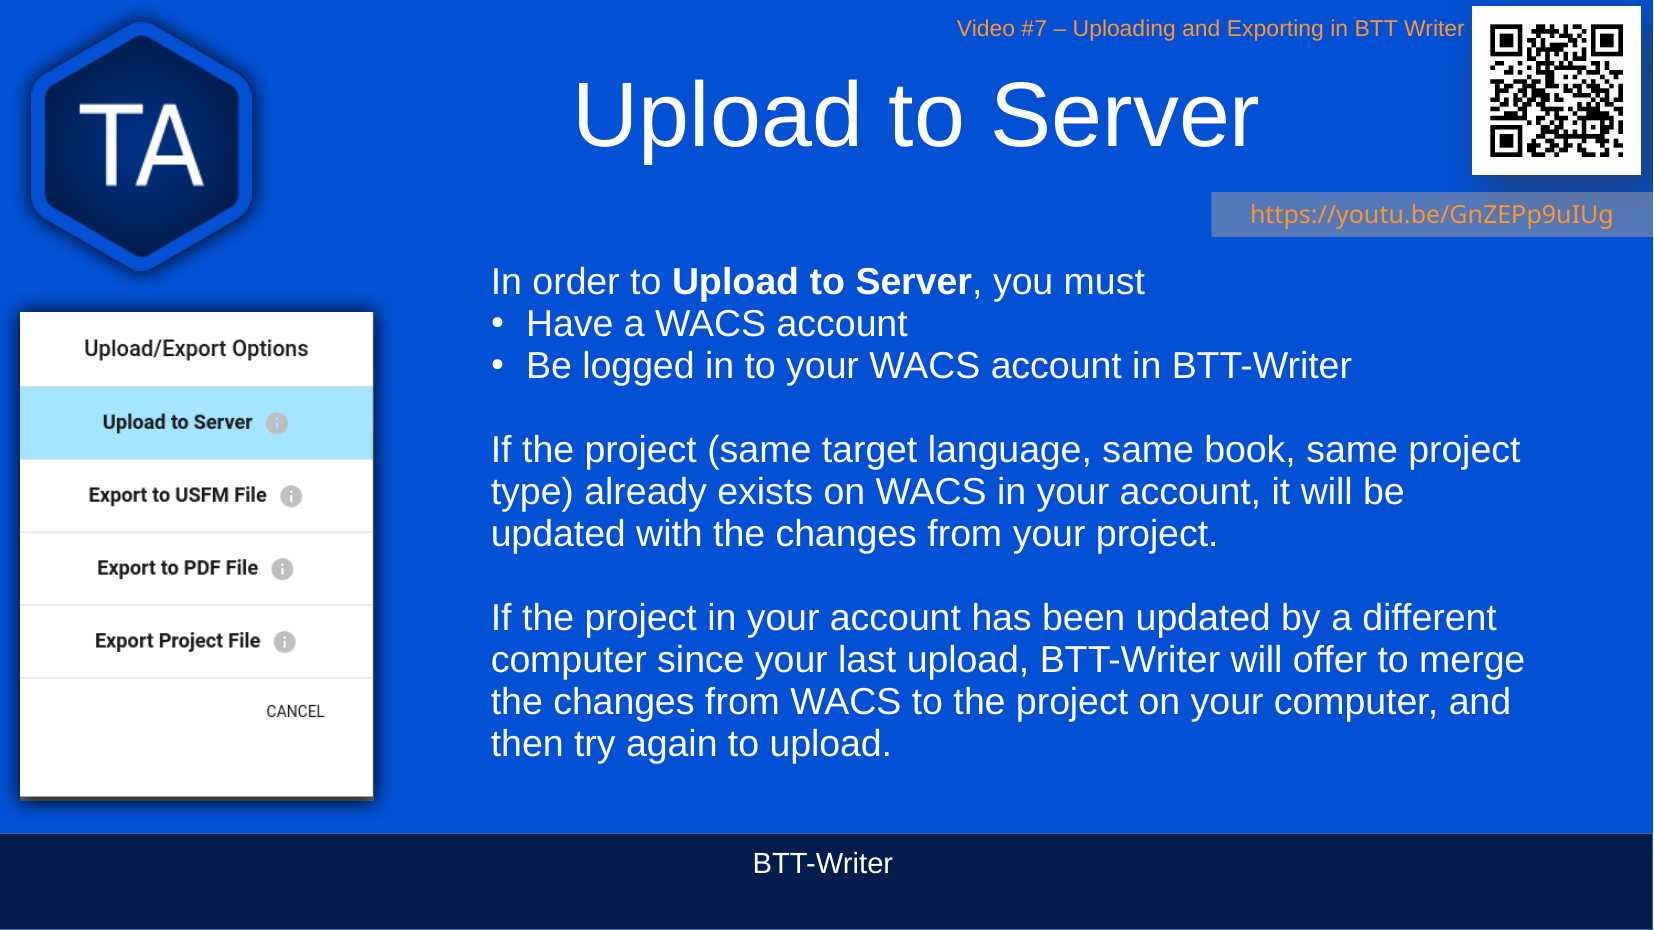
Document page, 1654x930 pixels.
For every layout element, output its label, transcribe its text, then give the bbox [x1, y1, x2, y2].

text_box In order to Upload to Server, you must Have a WACS account Be logged in to your WACS account in BTT-Writer If the project (same target language, same book, same project type) already exists on WACS in your account, it will be updated with the changes from your project. If the project in your account has been updated by a different computer since your last upload, BTT-Writer will offer to merge the changes from WACS to the project on your computer, and then try again to upload. [475, 253, 1553, 773]
text_box Video #7 – Uploading and Exporting in BTT Writer [942, 7, 1480, 49]
picture [31, 22, 252, 271]
picture [1472, 6, 1641, 175]
picture [20, 312, 374, 801]
text_box https://youtu.be/GnZEPp9uIUg [1211, 192, 1653, 237]
title Upload to Server [263, 37, 1462, 193]
